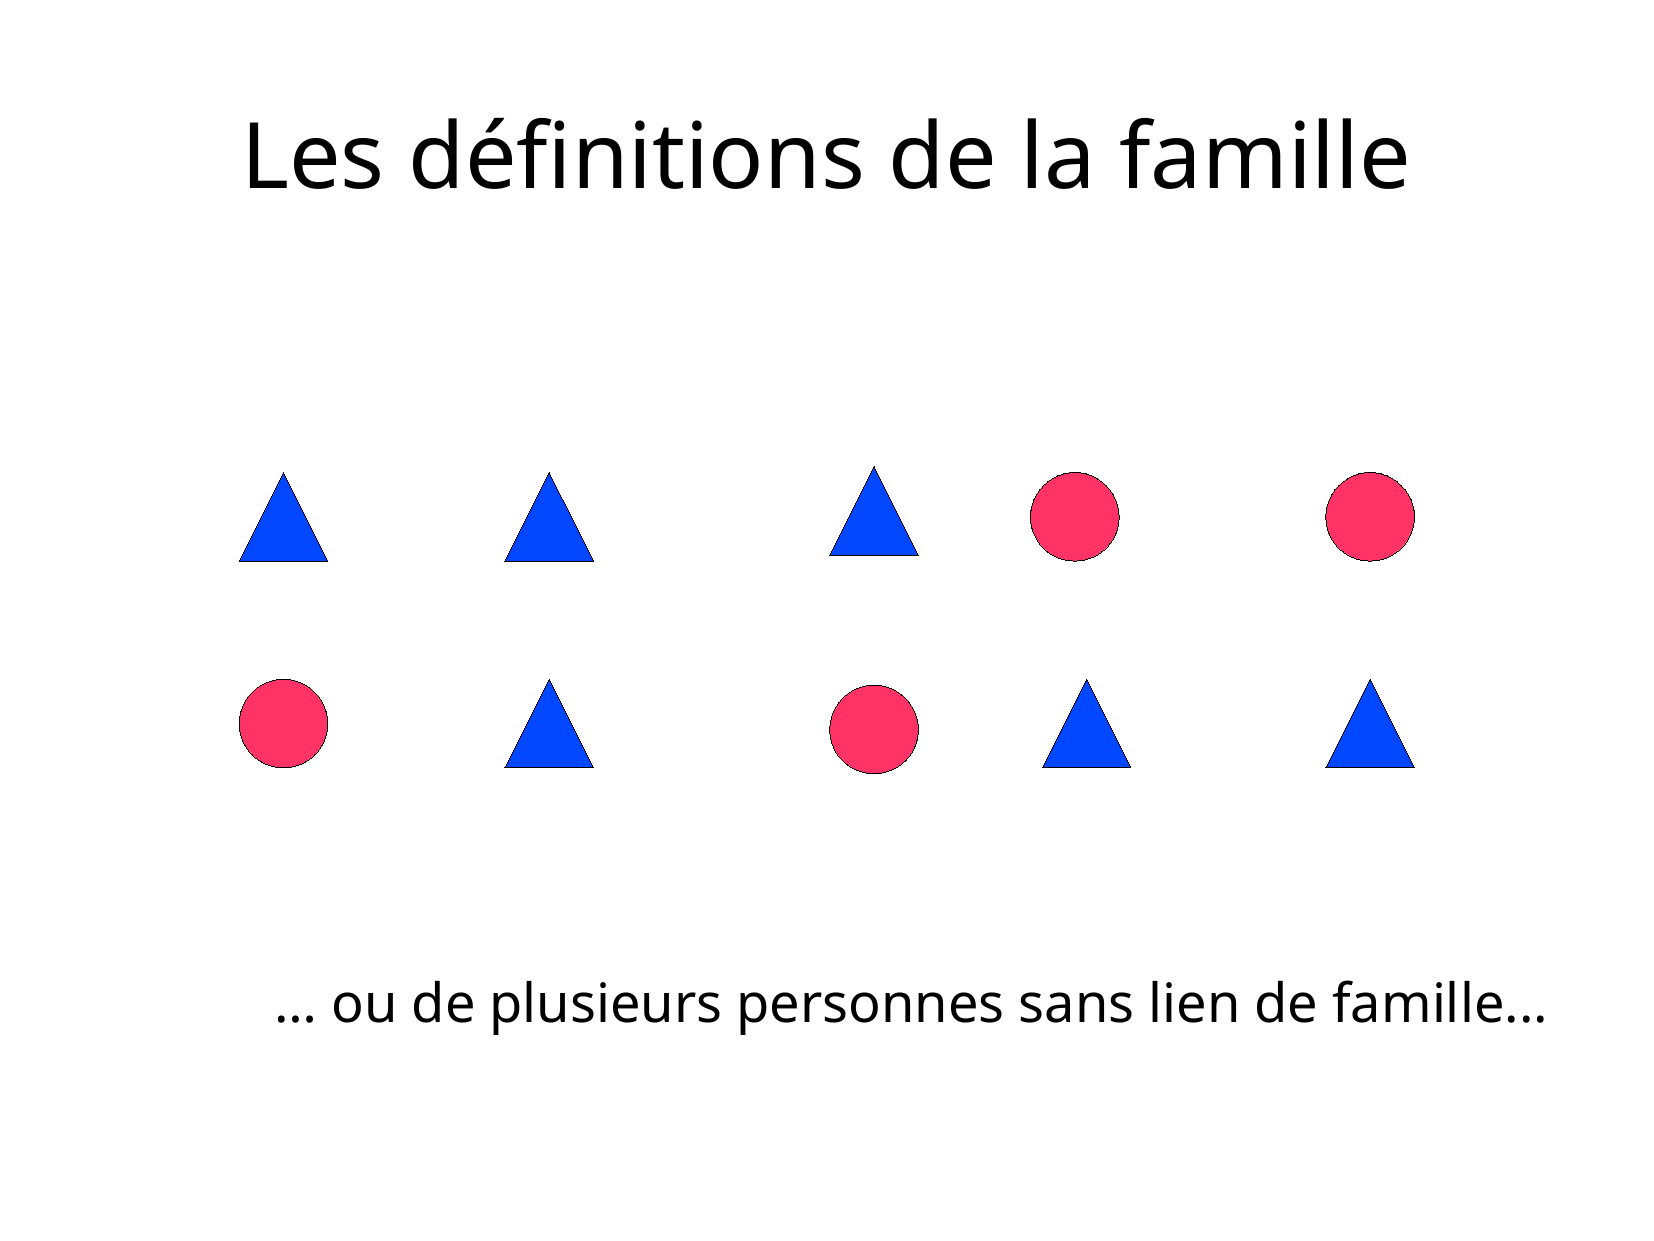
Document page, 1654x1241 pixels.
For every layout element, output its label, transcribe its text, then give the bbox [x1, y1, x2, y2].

text_box [1325, 679, 1415, 768]
text_box [1030, 472, 1120, 562]
text_box … ou de plusieurs personnes sans lien de famille... [259, 962, 1397, 1040]
text_box [829, 466, 919, 556]
title Les définitions de la famille [82, 49, 1571, 257]
text_box [829, 685, 919, 774]
text_box [504, 679, 594, 768]
text_box [1325, 472, 1415, 562]
text_box [239, 679, 328, 768]
text_box [504, 472, 594, 562]
text_box [1042, 679, 1131, 768]
text_box [239, 472, 328, 562]
